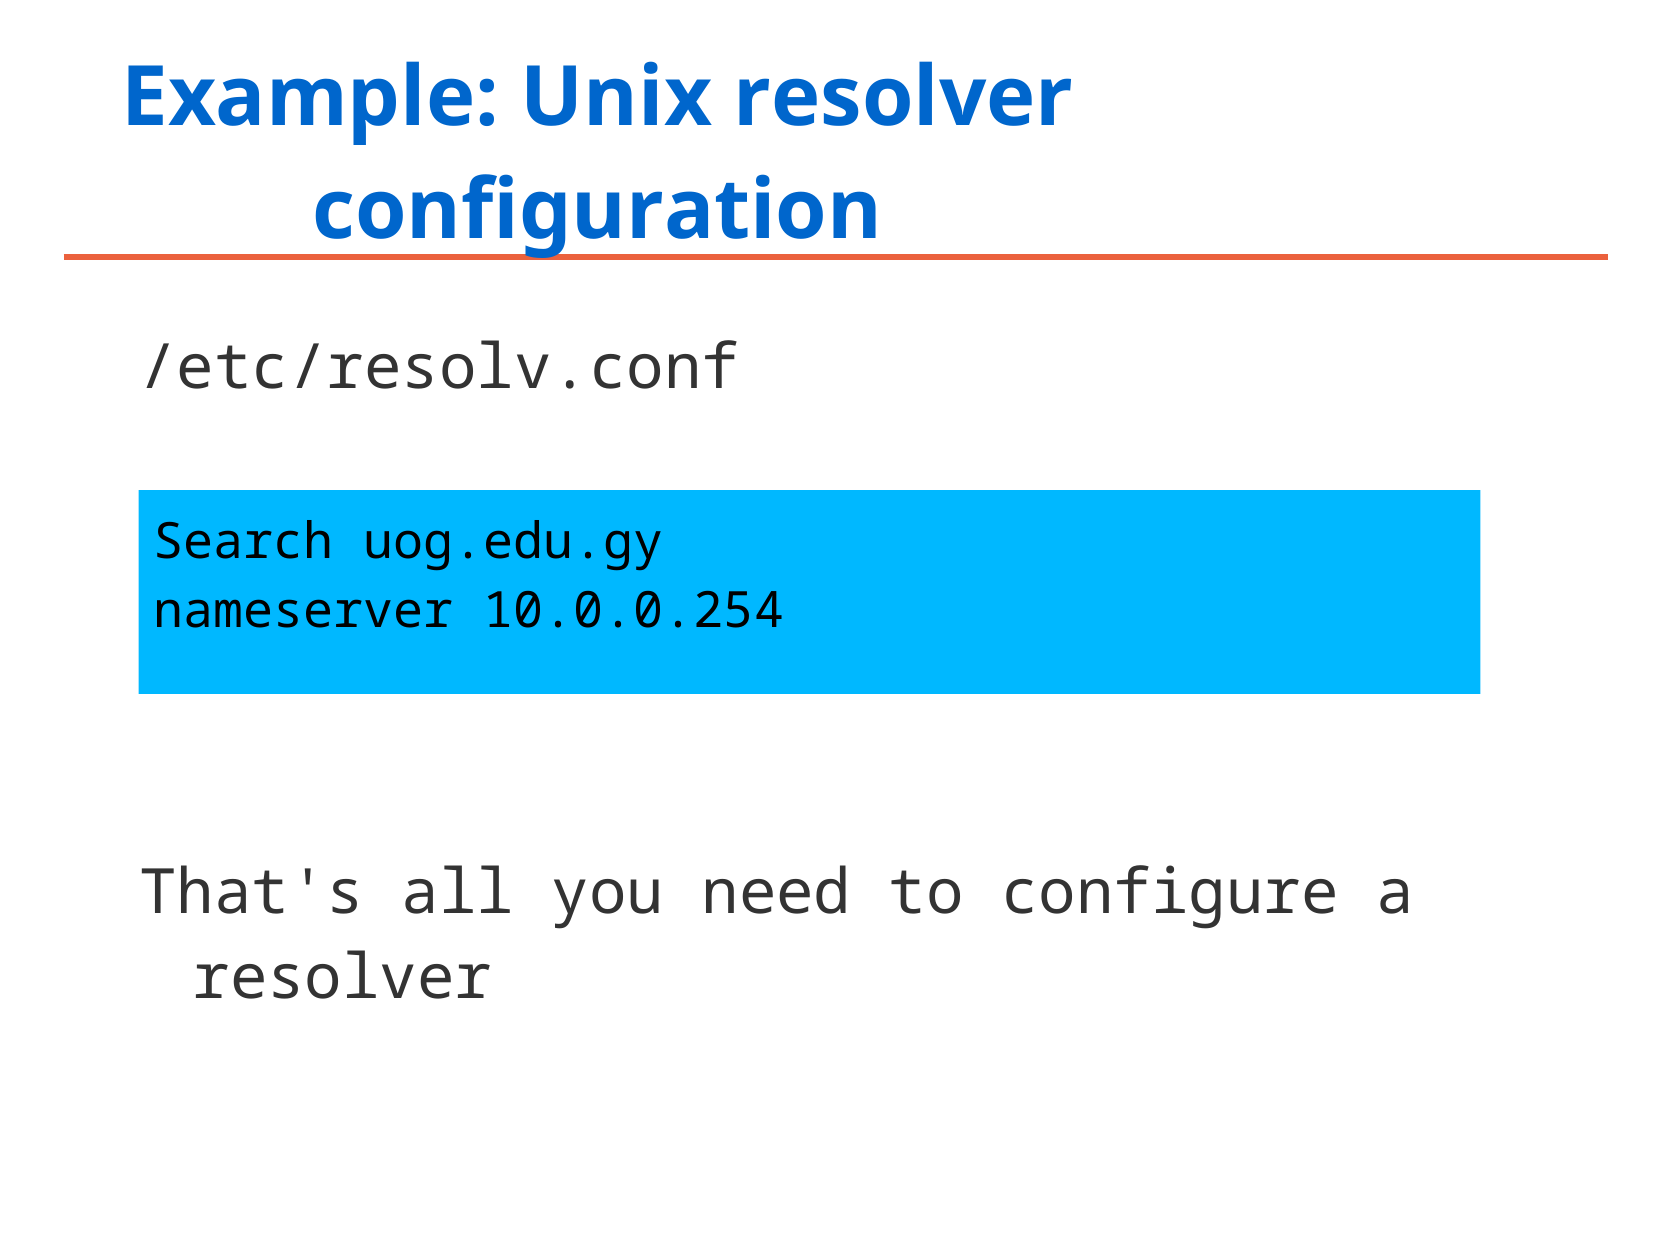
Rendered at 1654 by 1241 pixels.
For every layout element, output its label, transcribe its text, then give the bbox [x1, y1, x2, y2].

title Example: Unix resolver configuration [121, 46, 1534, 254]
text_box Search uog.edu.gy nameserver 10.0.0.254 [138, 490, 1481, 694]
list /etc/resolv.conf That's all you need to configure a resolver [121, 322, 1561, 967]
